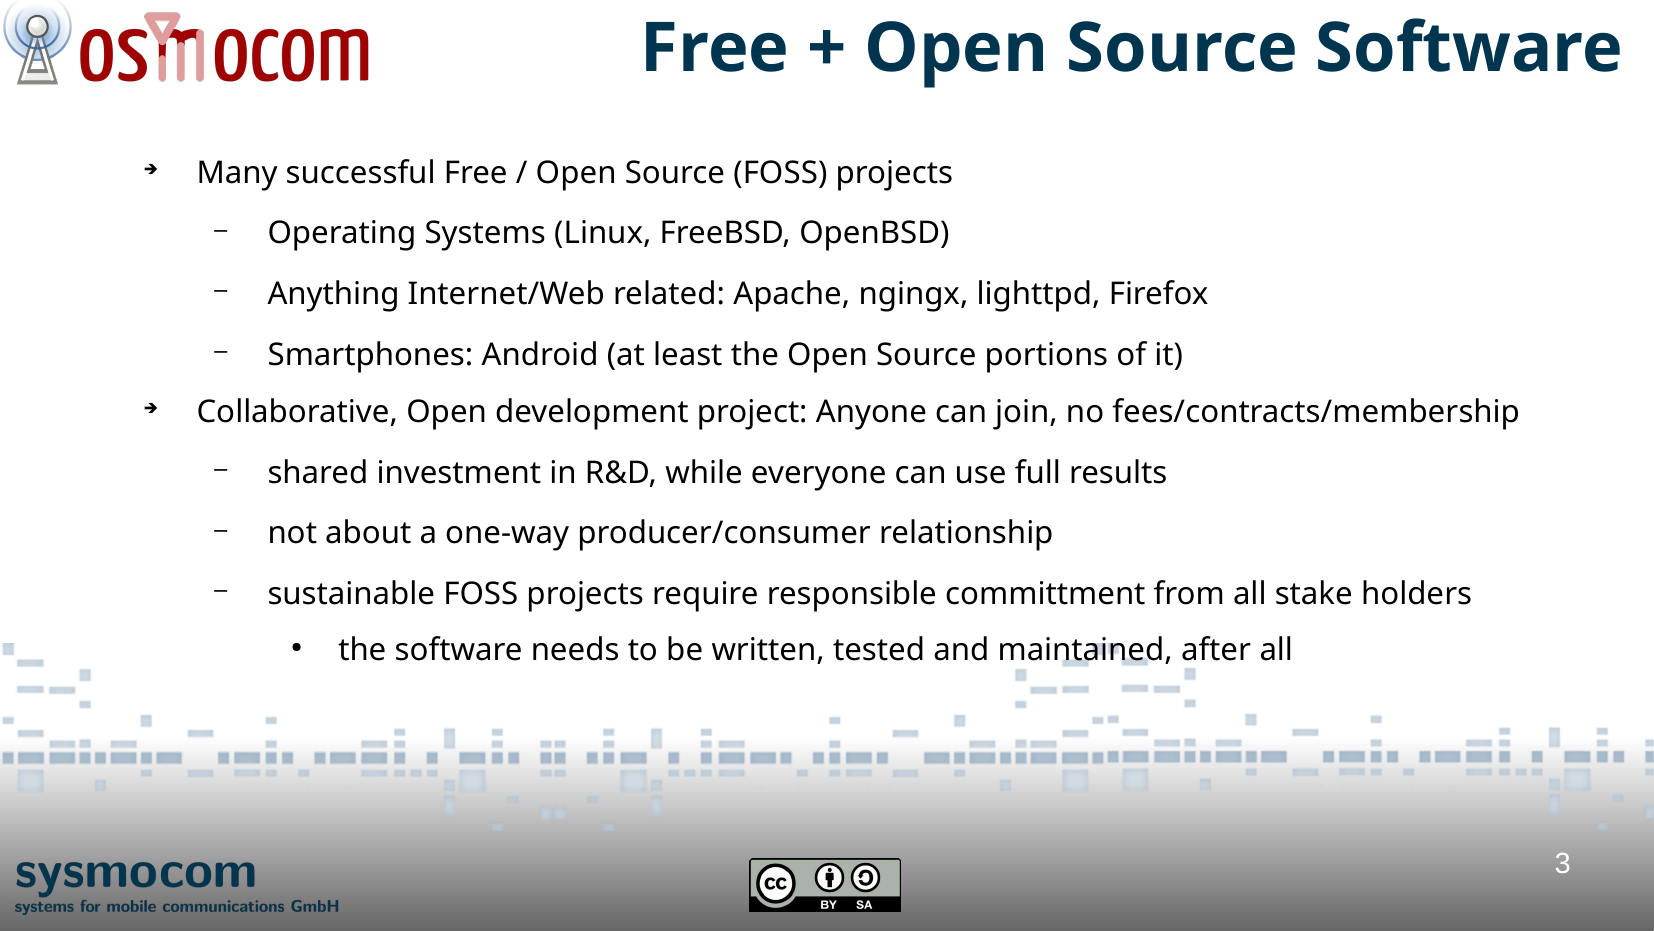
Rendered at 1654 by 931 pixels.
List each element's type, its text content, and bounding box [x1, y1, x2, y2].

picture [15, 861, 339, 915]
picture [0, 0, 376, 92]
picture [749, 858, 901, 912]
title Free + Open Source Software [383, 0, 1625, 94]
list Many successful Free / Open Source (FOSS) projects Operating Systems (Linux, FreeBSD, OpenBSD) Anything Internet/Web related: Apache, ngingx, lighttpd, Firefox Smartphones: Android (at least the Open Source portions of it) Collaborative, Open development project: Anyone can join, no fees/contracts/membership shared investment in R&D, while everyone can use full results not about a one-way producer/consumer relationship sustainable FOSS projects require responsible committment from all stake holders the software needs to be written, tested and maintained, after all [125, 150, 1531, 690]
picture [0, 643, 1654, 831]
